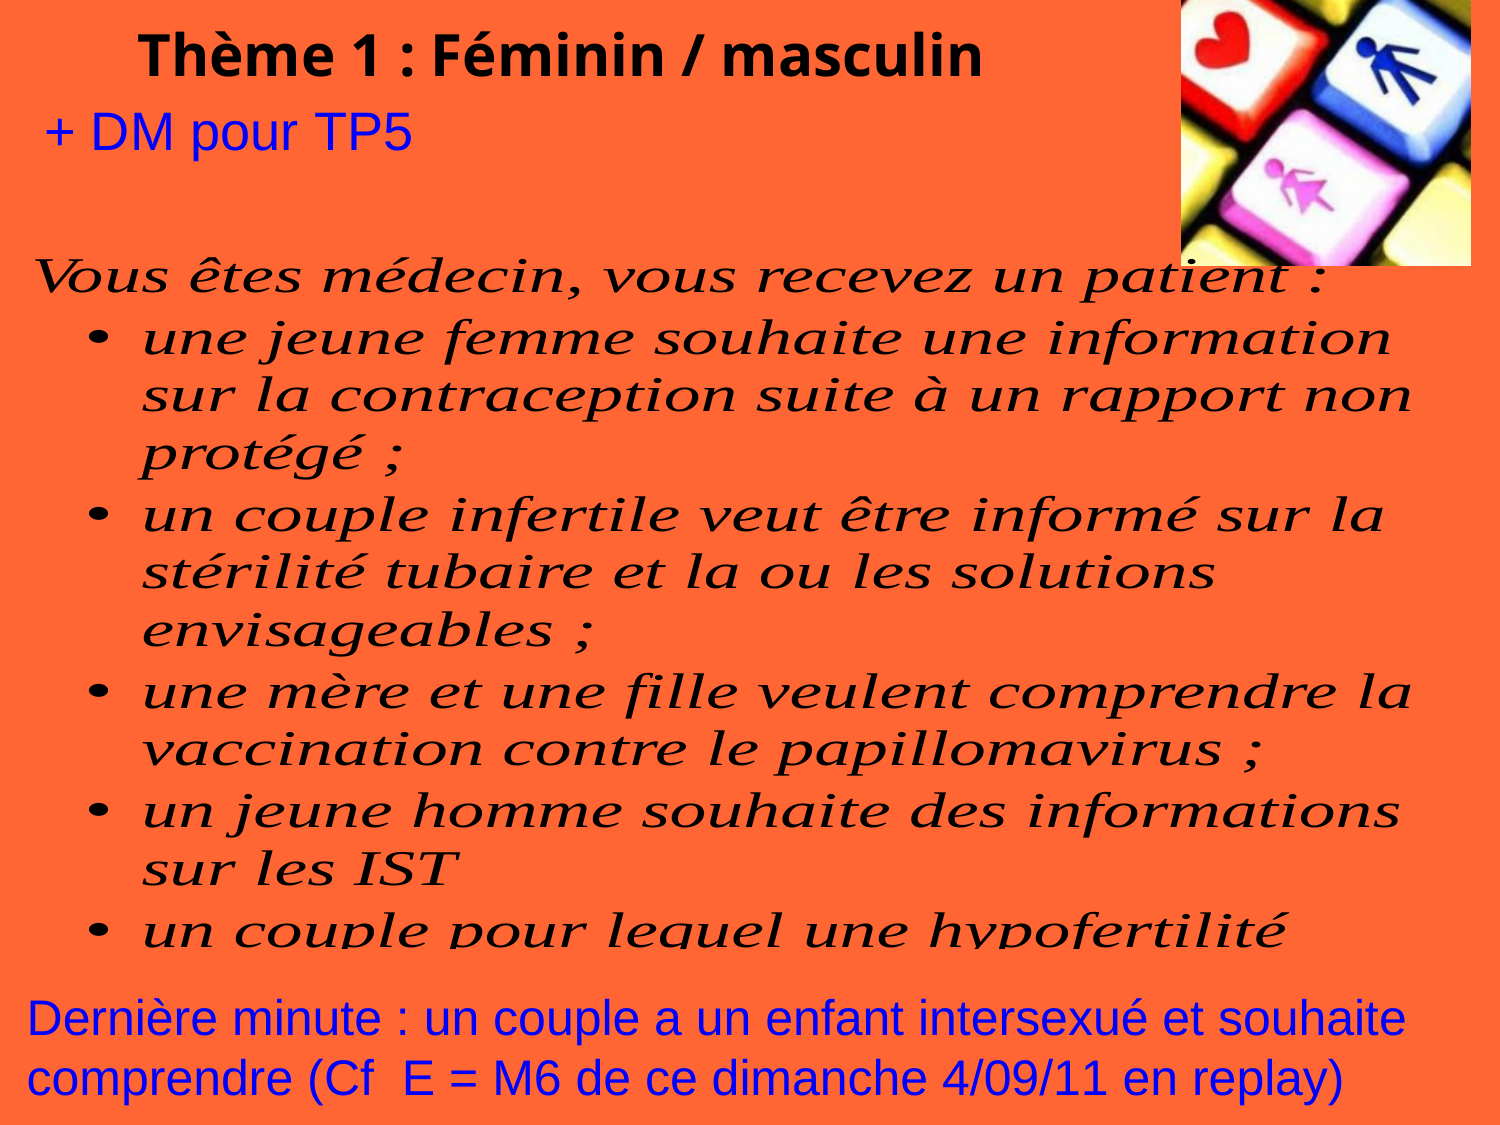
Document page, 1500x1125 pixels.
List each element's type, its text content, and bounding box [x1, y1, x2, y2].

picture [1181, 0, 1471, 247]
text_box Dernière minute : un couple a un enfant intersexué et souhaite comprendre (Cf E = M6 de ce dimanche 4/09/11 en replay) [11, 978, 1453, 1114]
chart [29, 247, 1500, 949]
text_box + DM pour TP5 [29, 88, 709, 169]
text_box Thème 1 : Féminin / masculin [0, 0, 1122, 96]
